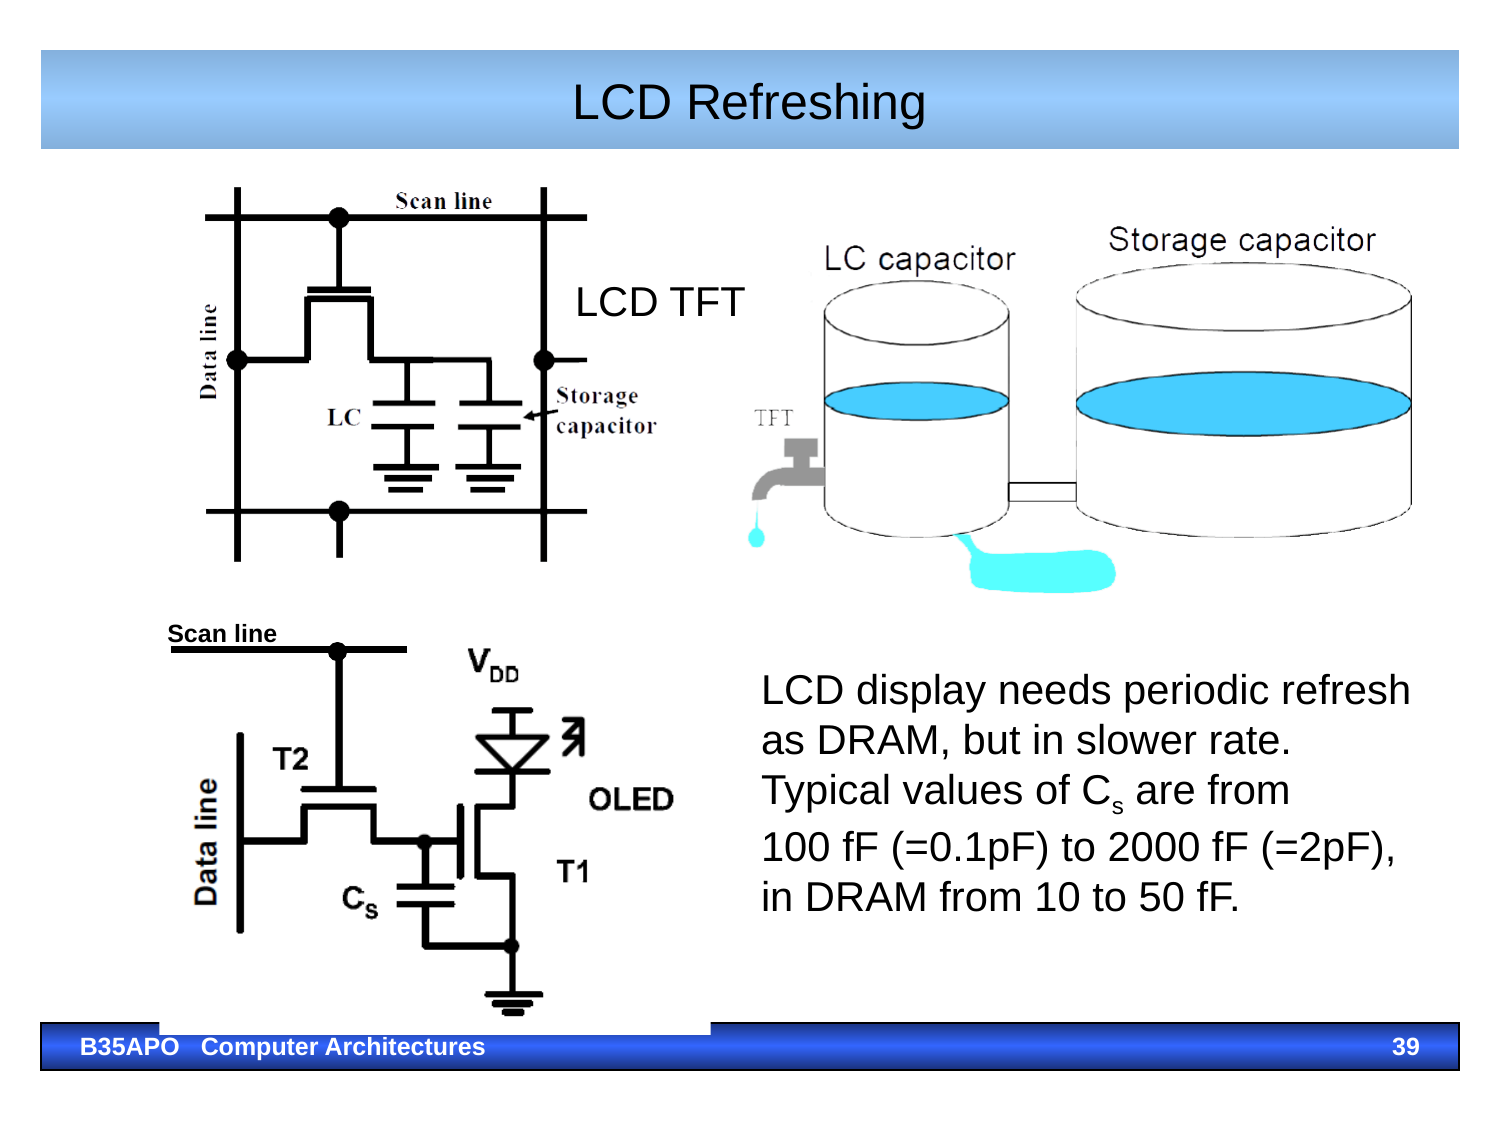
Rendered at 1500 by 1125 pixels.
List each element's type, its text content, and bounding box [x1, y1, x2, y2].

text_box LCD display needs periodic refresh as DRAM, but in slower rate. Typical values of Cs are from 100 fF (=0.1pF) to 2000 fF (=2pF), in DRAM from 10 to 50 fF. [746, 655, 1471, 927]
text_box Scan line [152, 609, 293, 655]
picture [159, 148, 1435, 606]
text_box LCD TFT [560, 267, 761, 333]
title LCD Refreshing [41, 50, 1459, 149]
picture [159, 632, 711, 1035]
slide_number <number> [1340, 1023, 1436, 1069]
text_box [328, 642, 347, 661]
footer B35APO Computer Architectures [64, 1023, 1424, 1071]
